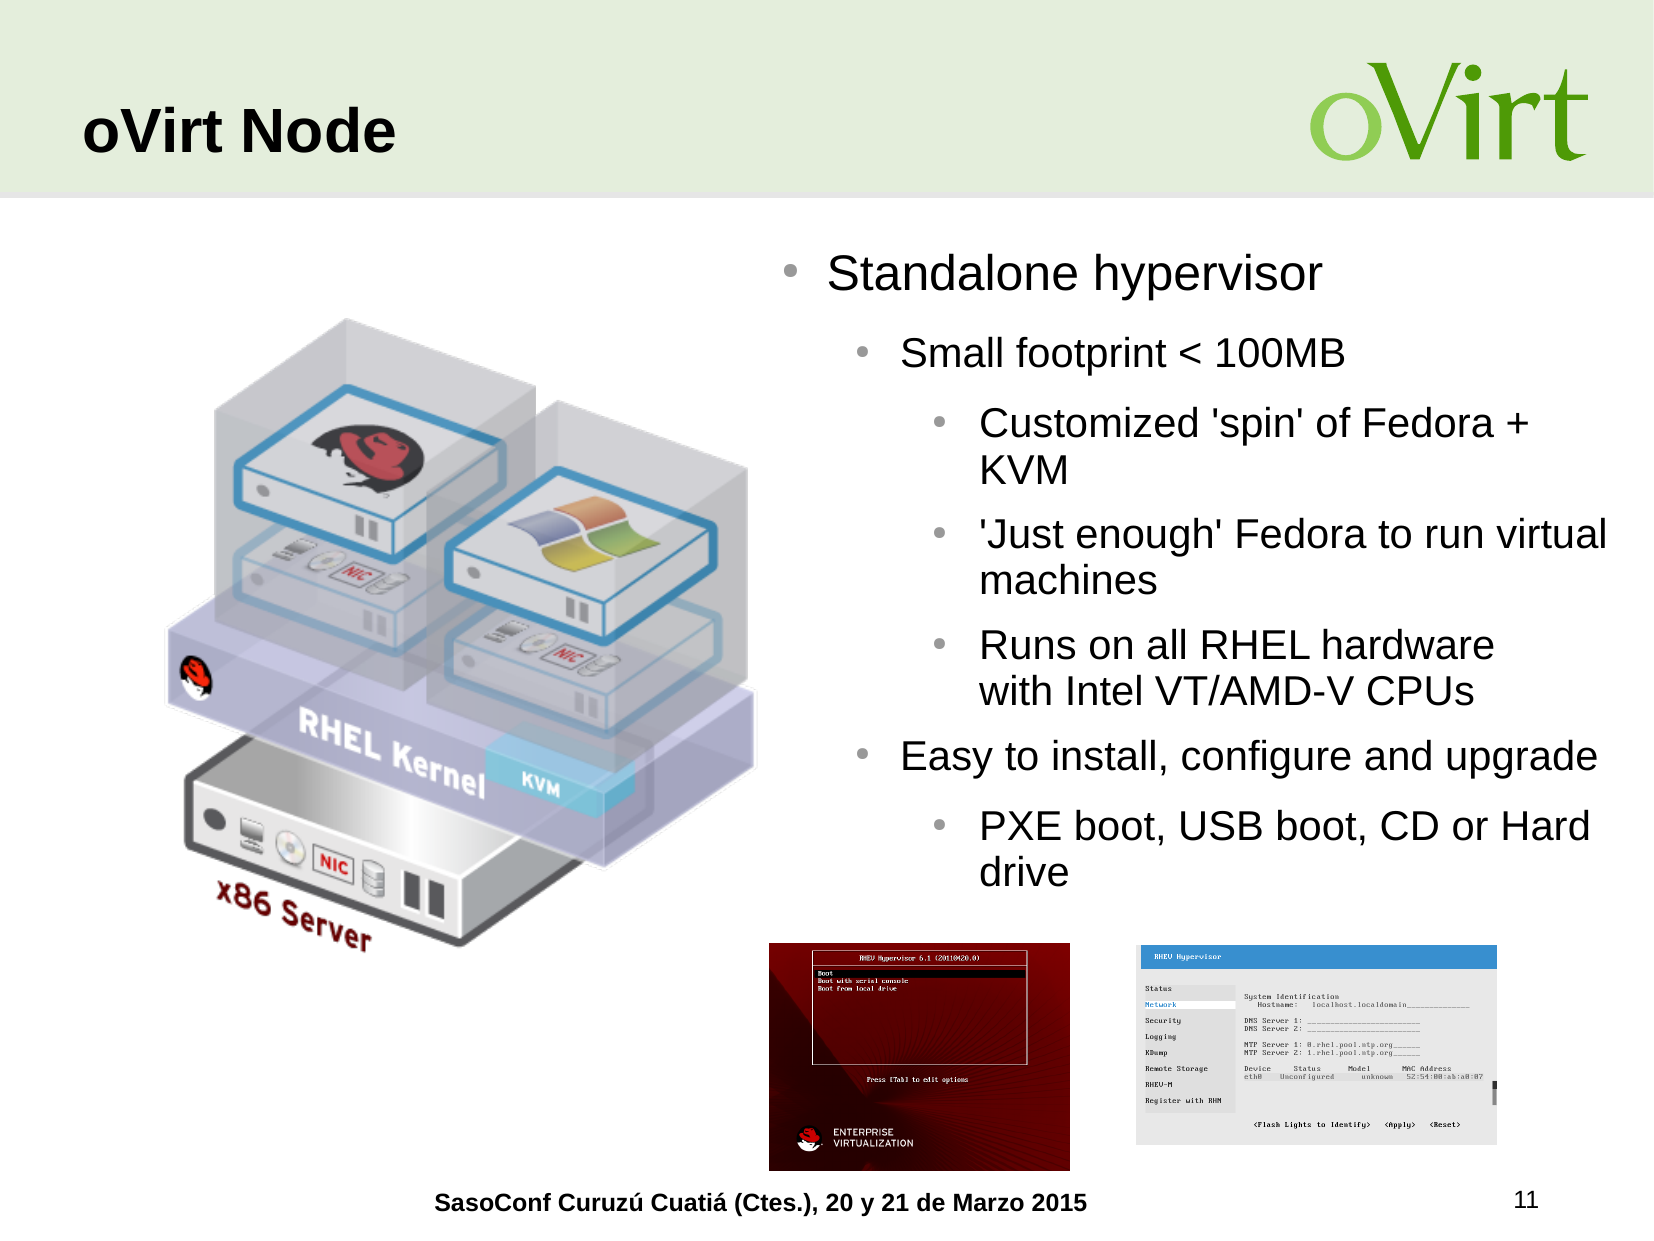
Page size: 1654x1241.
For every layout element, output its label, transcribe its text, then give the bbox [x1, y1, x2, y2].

title oVirt Node [82, 37, 1571, 226]
list Standalone hypervisor Small footprint < 100MB Customized 'spin' of Fedora + KVM 'Just enough' Fedora to run virtual machines Runs on all RHEL hardware with Intel VT/AMD-V CPUs Easy to install, configure and upgrade PXE boot, USB boot, CD or Hard drive [766, 244, 1621, 940]
picture [1136, 945, 1497, 1146]
picture [141, 317, 759, 966]
picture [769, 943, 1070, 1171]
